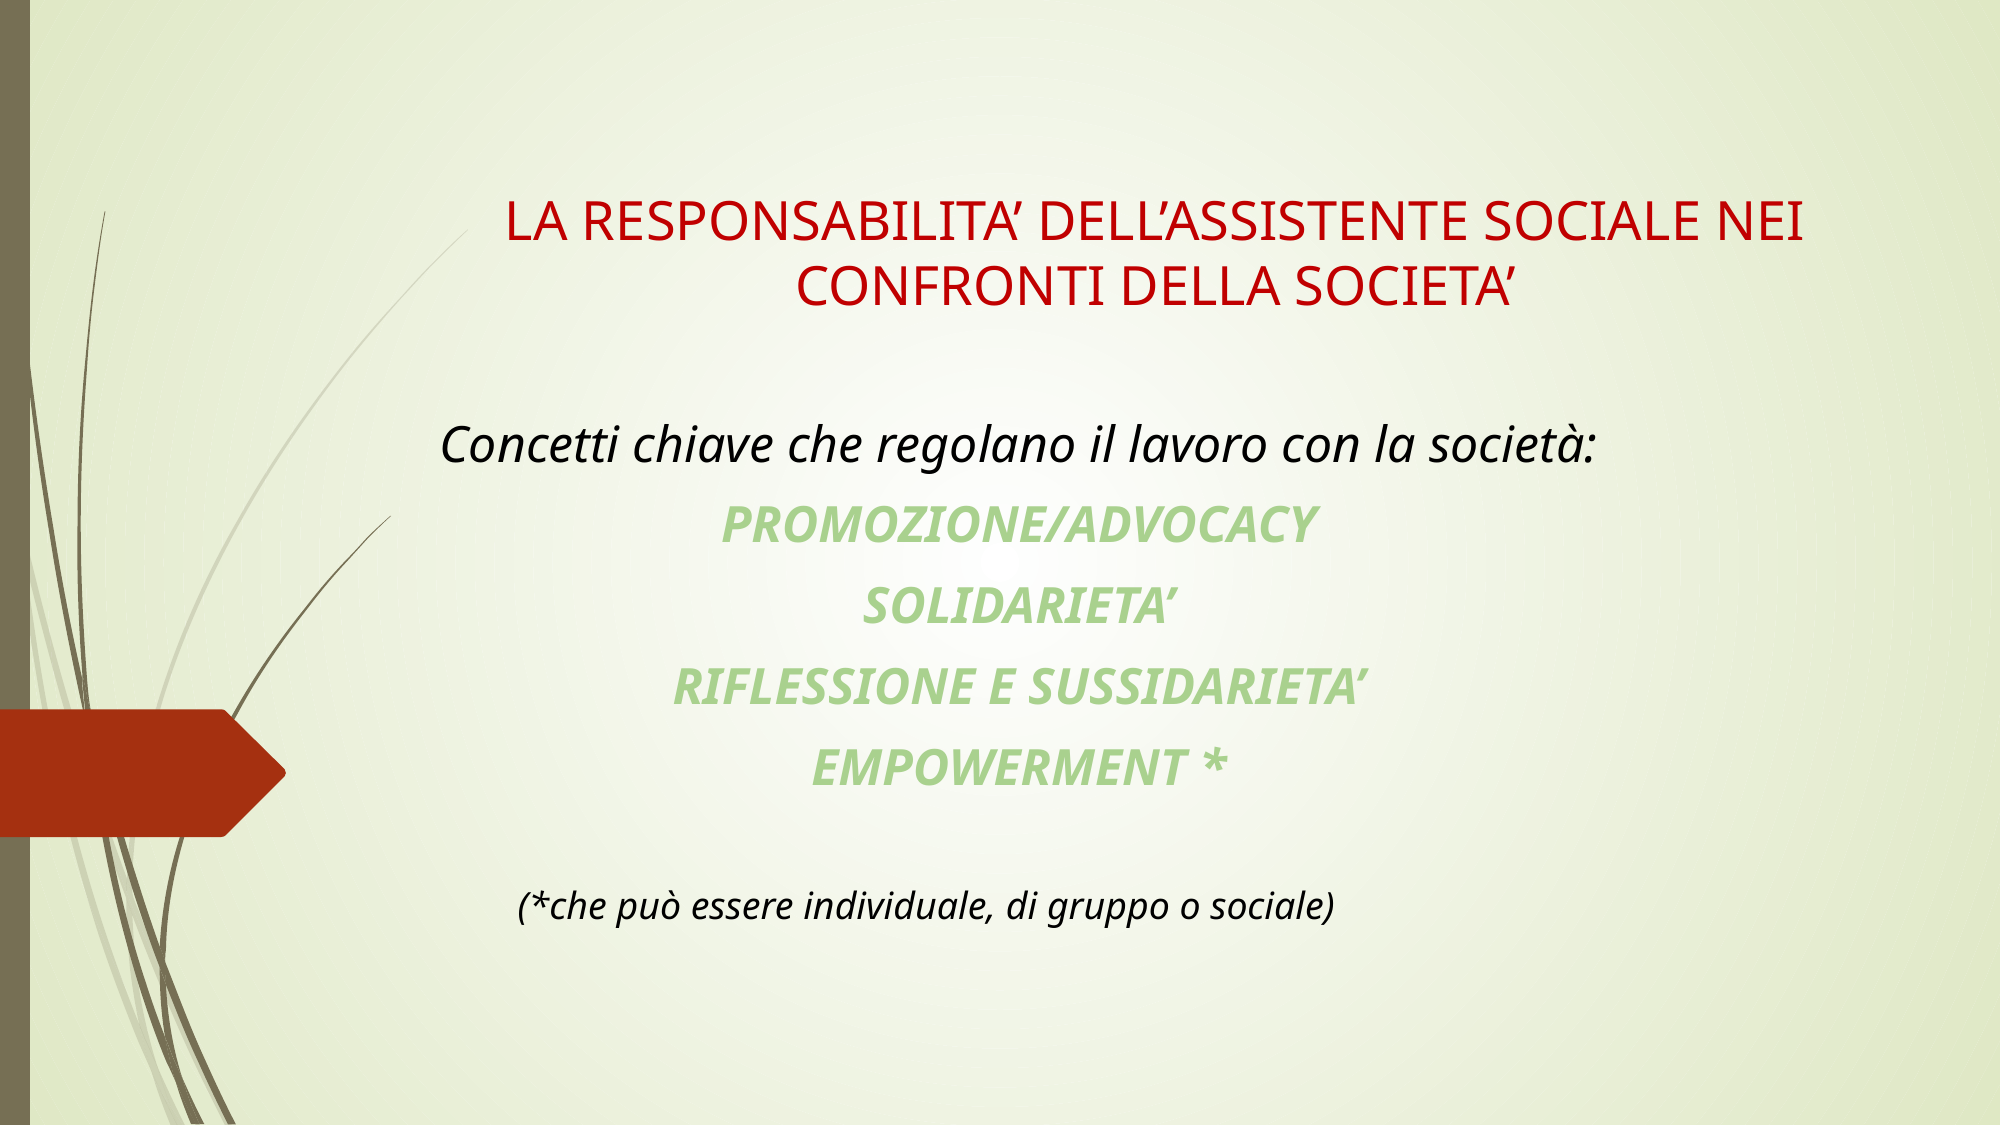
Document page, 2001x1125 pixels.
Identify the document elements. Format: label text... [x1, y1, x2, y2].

title LA RESPONSABILITA’ DELL’ASSISTENTE SOCIALE NEI CONFRONTI DELLA SOCIETA’ [424, 146, 1888, 323]
subtitle Concetti chiave che regolano il lavoro con la società: PROMOZIONE/ADVOCACY SOLIDARIETA’ RIFLESSIONE E SUSSIDARIETA’ EMPOWERMENT * (*che può essere individuale, di gruppo o sociale) [424, 323, 1888, 969]
